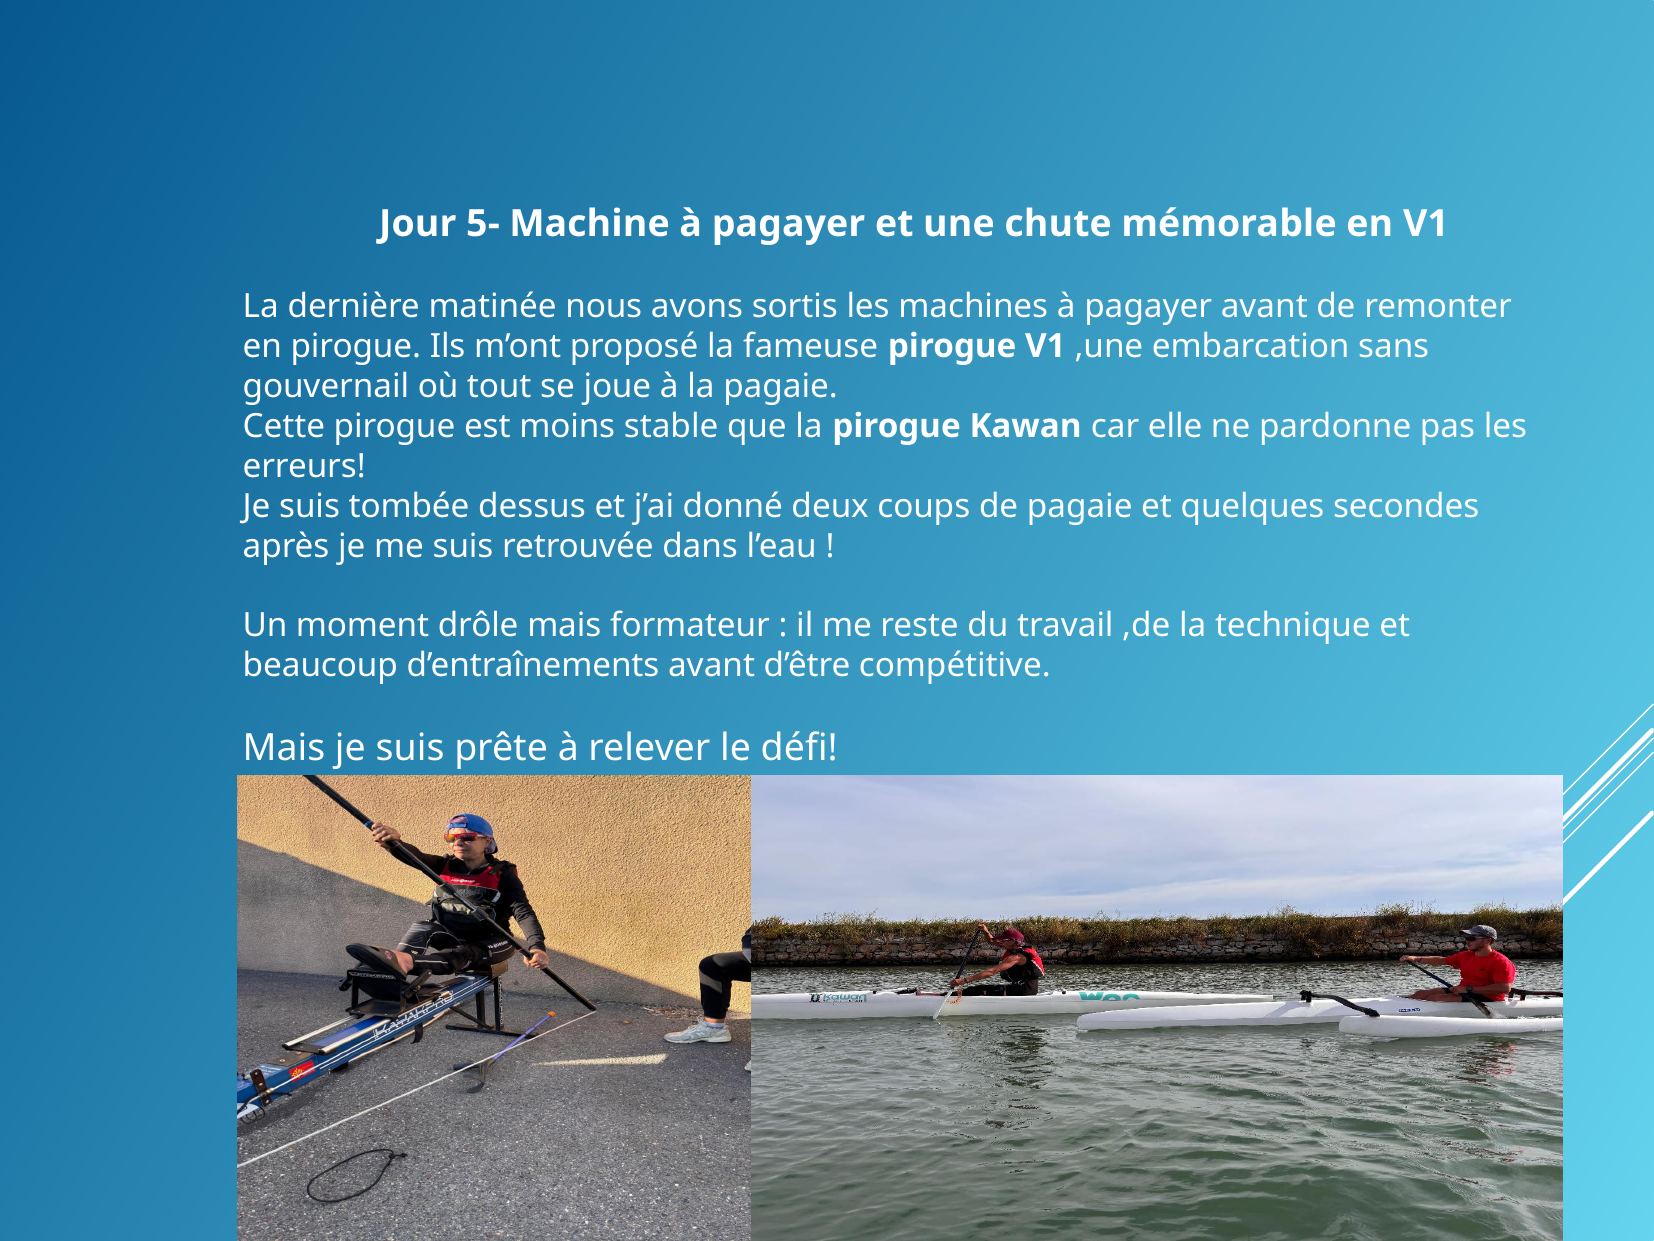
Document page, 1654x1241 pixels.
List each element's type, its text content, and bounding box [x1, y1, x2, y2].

picture [237, 775, 1563, 1241]
text_box Jour 5- Machine à pagayer et une chute mémorable en V1 La dernière matinée nous avons sortis les machines à pagayer avant de remonter en pirogue. Ils m’ont proposé la fameuse pirogue V1 ,une embarcation sans gouvernail où tout se joue à la pagaie. Cette pirogue est moins stable que la pirogue Kawan car elle ne pardonne pas les erreurs! Je suis tombée dessus et j’ai donné deux coups de pagaie et quelques secondes après je me suis retrouvée dans l’eau ! Un moment drôle mais formateur : il me reste du travail ,de la technique et beaucoup d’entraînements avant d’être compétitive. Mais je suis prête à relever le défi! [227, 191, 1548, 743]
